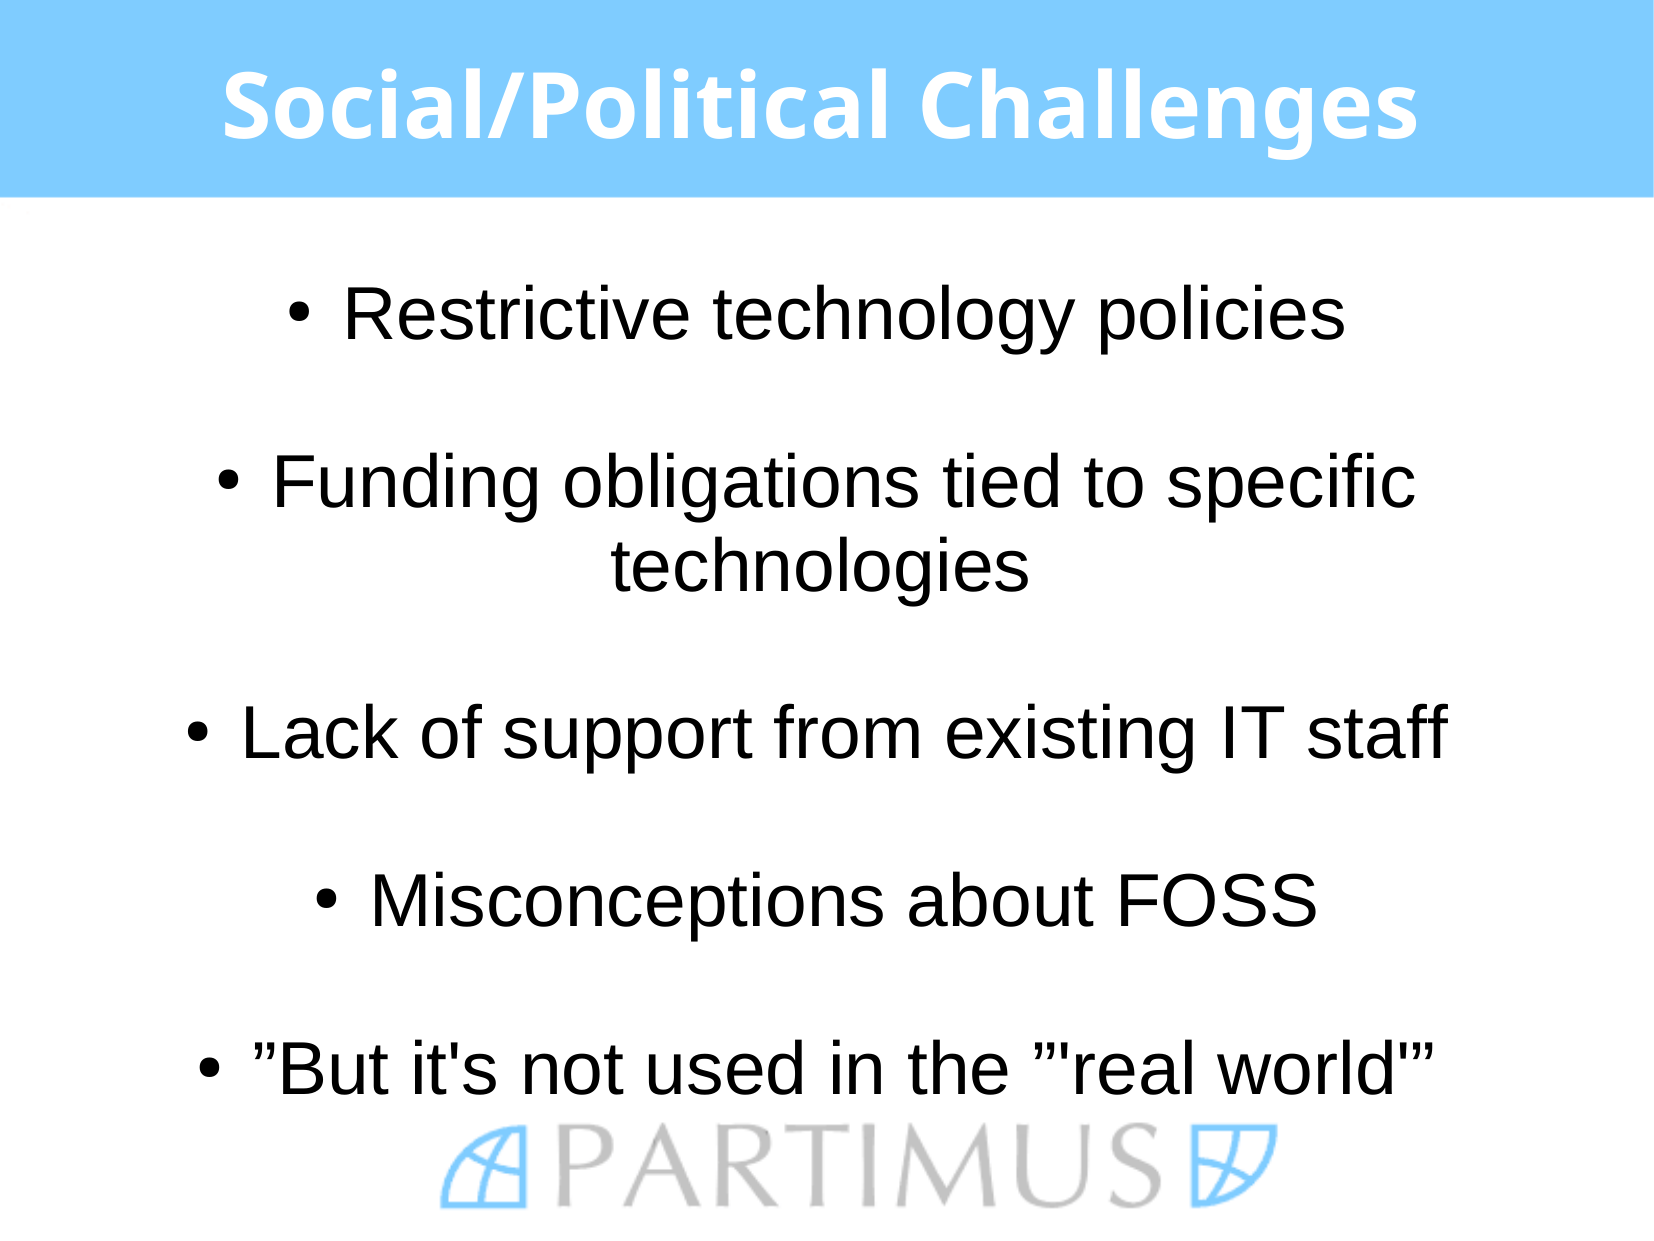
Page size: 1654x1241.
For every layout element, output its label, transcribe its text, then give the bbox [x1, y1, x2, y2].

title Social/Political Challenges [76, 7, 1565, 200]
subtitle Restrictive technology policies Funding obligations tied to specific technologies Lack of support from existing IT staff Misconceptions about FOSS ”But it's not used in the ”'real world'” [76, 200, 1565, 1111]
picture [0, 0, 1654, 1241]
